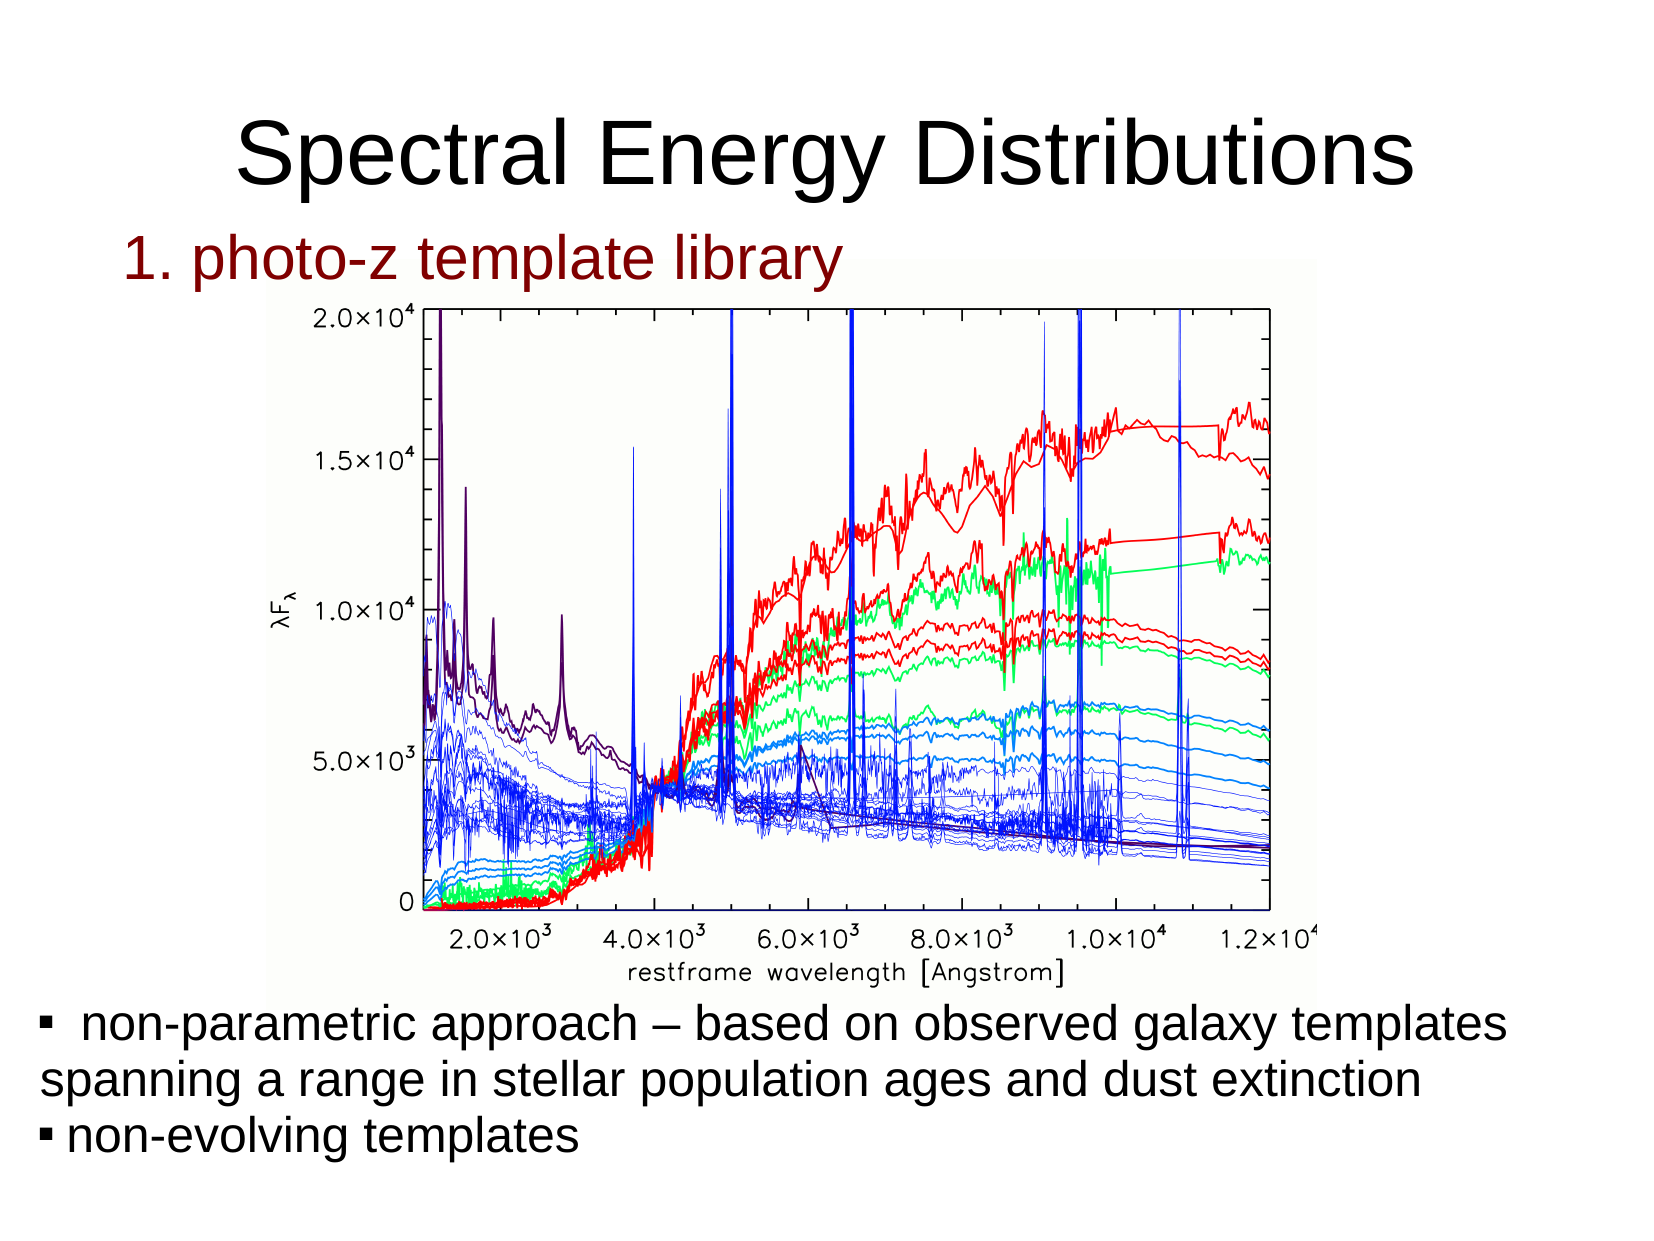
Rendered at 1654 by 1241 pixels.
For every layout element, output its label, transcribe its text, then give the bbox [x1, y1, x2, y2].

picture [266, 259, 1317, 988]
title Spectral Energy Distributions [82, 49, 1571, 257]
text_box 1. photo-z template library [107, 215, 860, 300]
text_box non-parametric approach – based on observed galaxy templates spanning a range in stellar population ages and dust extinction non-evolving templates [25, 988, 1601, 1214]
